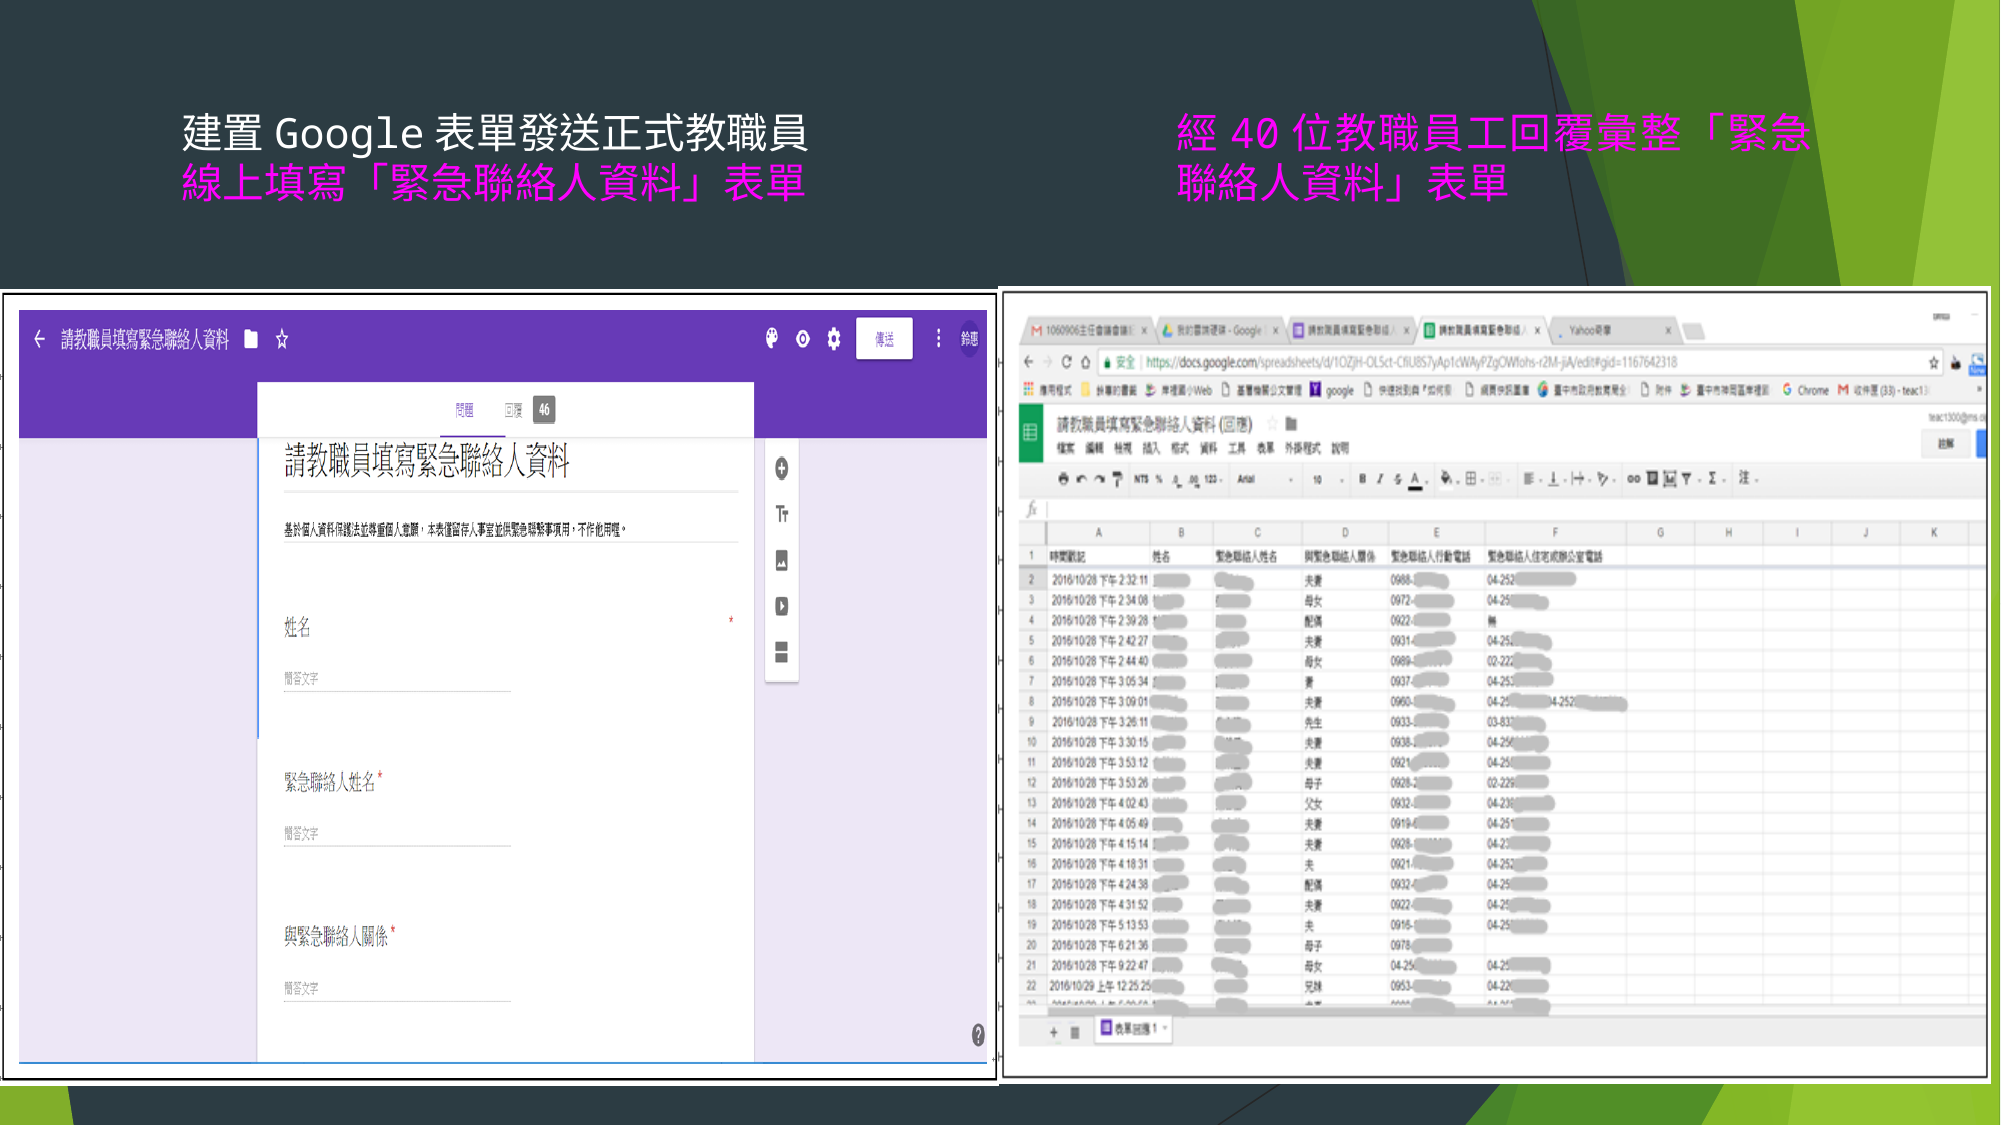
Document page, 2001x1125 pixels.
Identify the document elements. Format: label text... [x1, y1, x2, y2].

text_box 經40位教職員工回覆彙整「緊急聯絡人資料」表單 [1161, 99, 1828, 215]
picture [0, 286, 1991, 1086]
text_box 建置Google表單發送正式教職員線上填寫「緊急聯絡人資料」表單 [166, 99, 832, 215]
